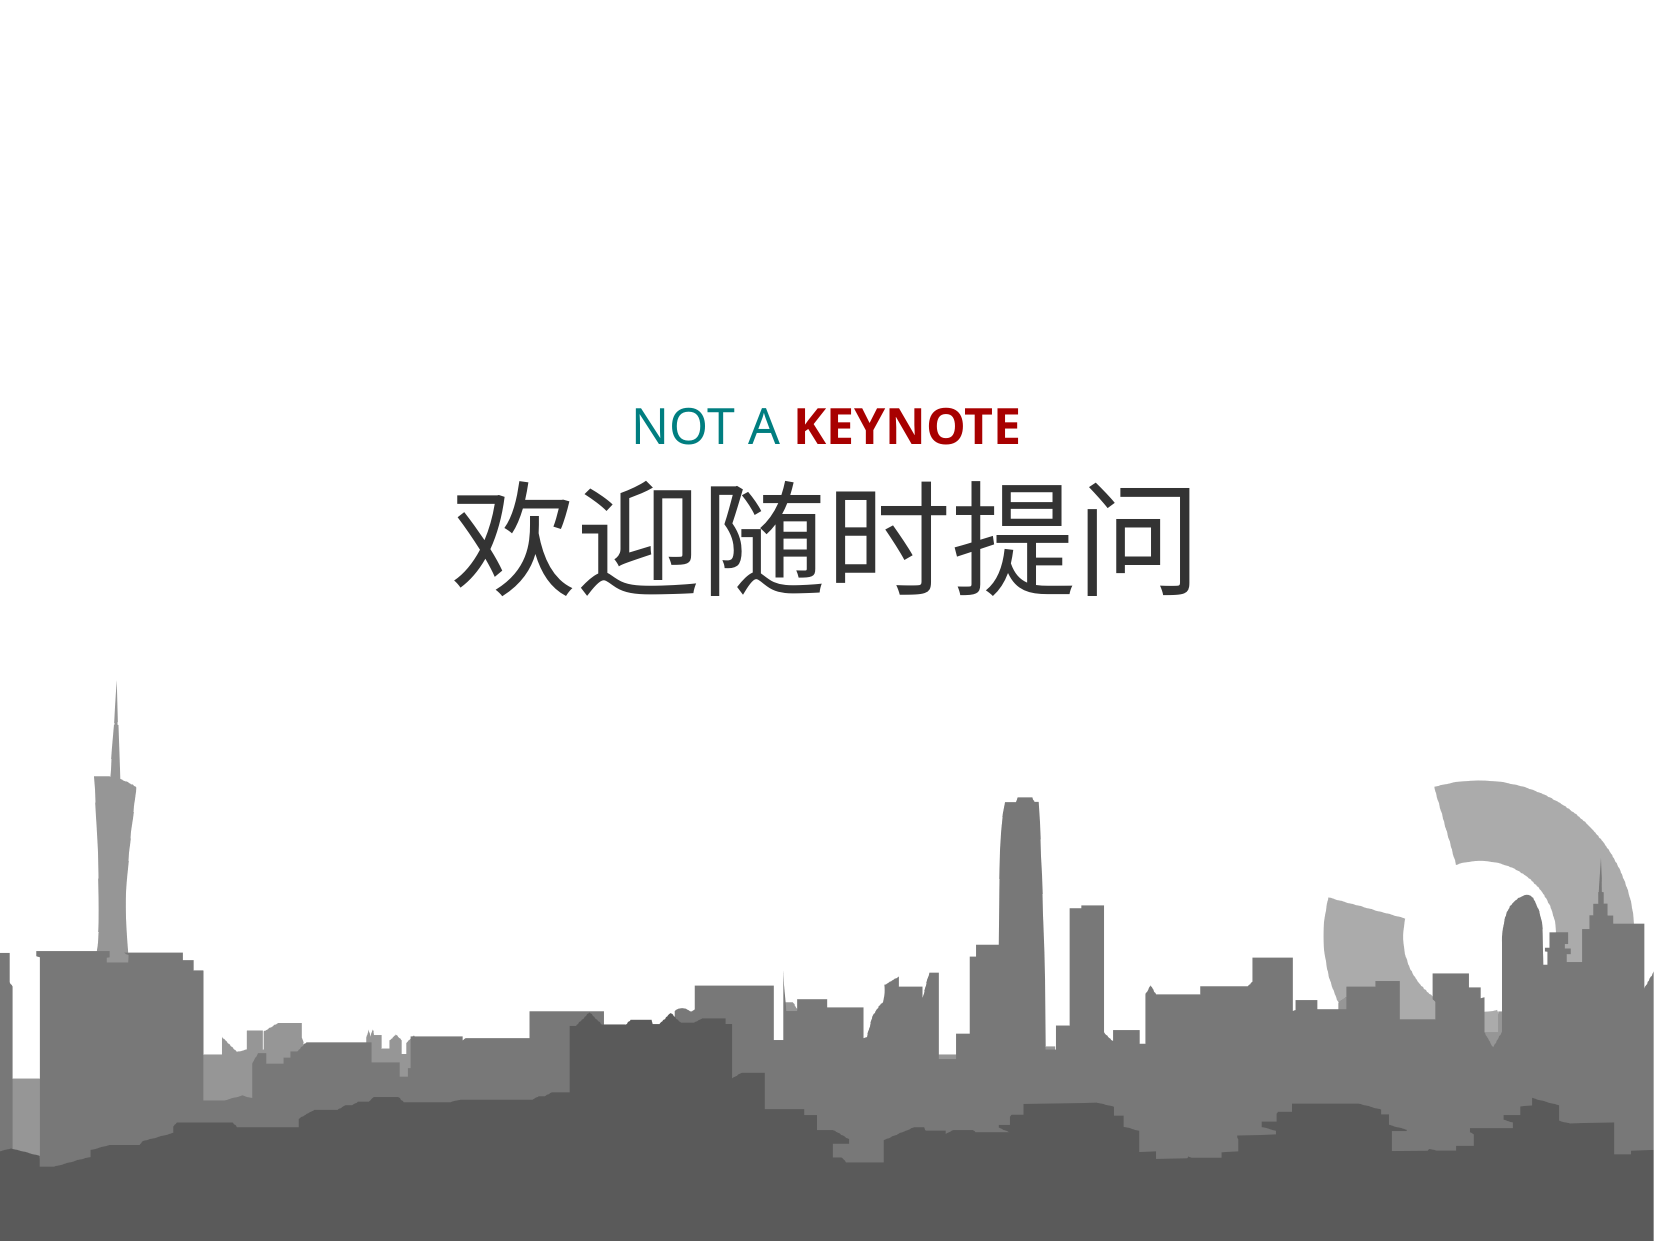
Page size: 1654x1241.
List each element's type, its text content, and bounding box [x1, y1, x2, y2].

picture [0, 0, 1654, 1241]
title NOT A KEYNOTE 欢迎随时提问 [82, 377, 1571, 637]
